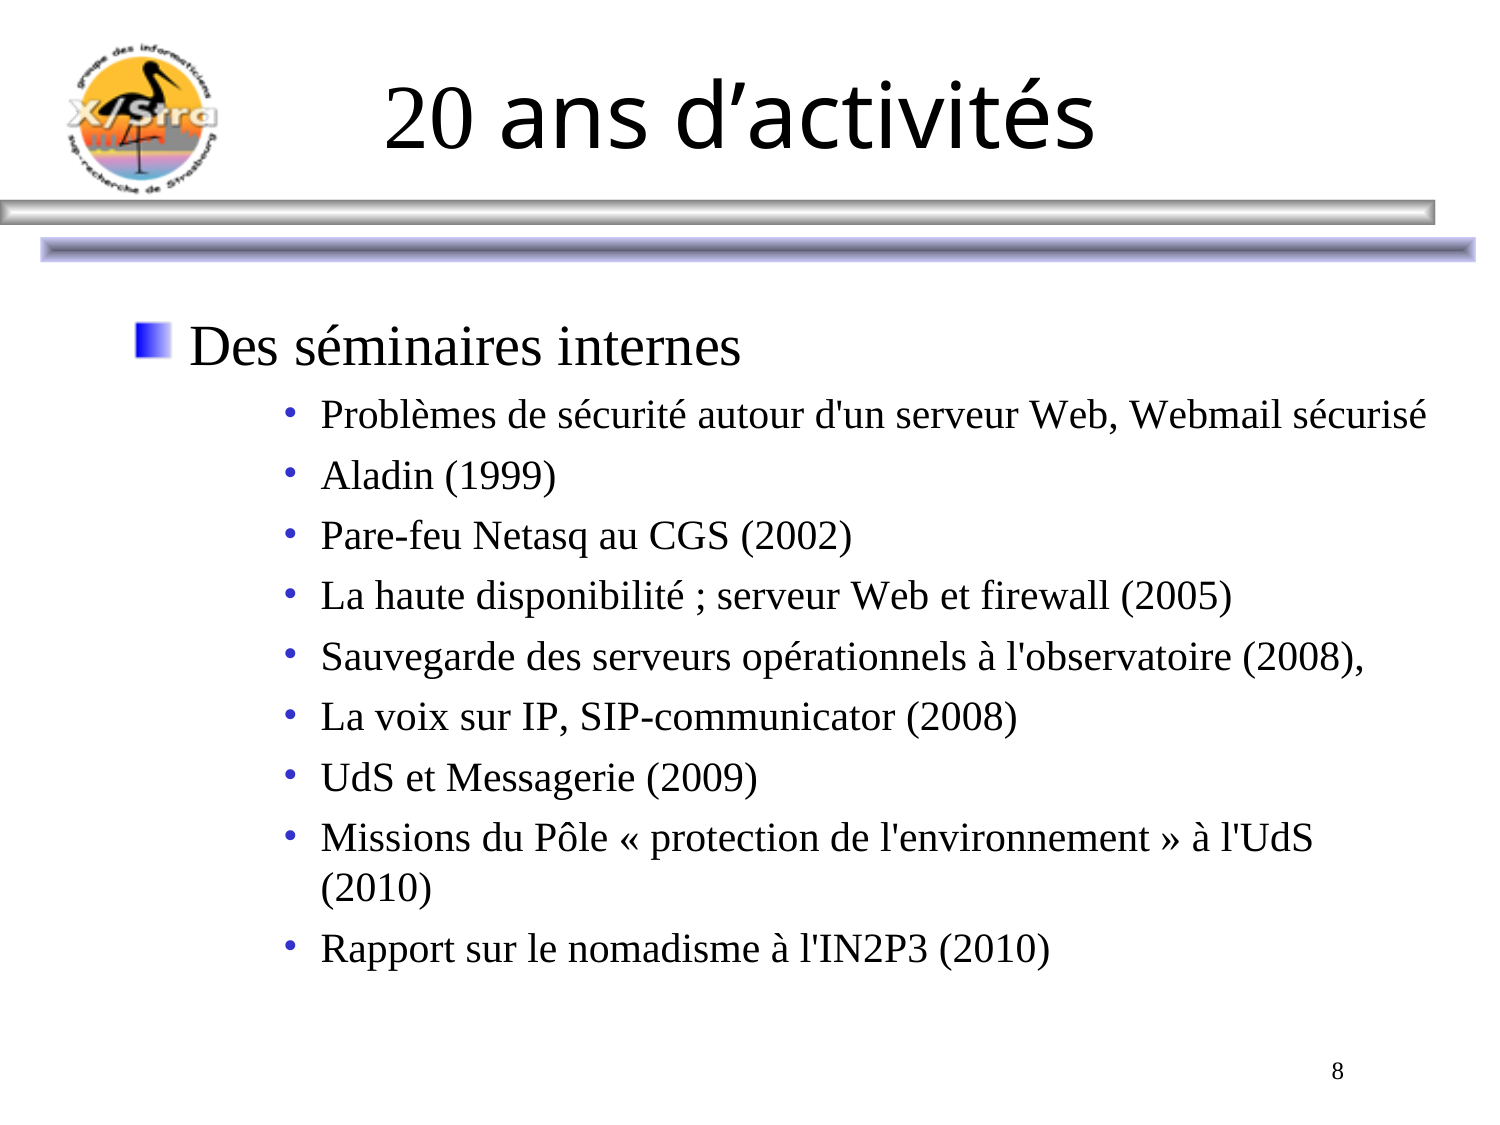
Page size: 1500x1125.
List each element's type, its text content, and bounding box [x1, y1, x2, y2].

title 20 ans d’activités [50, 0, 1431, 175]
picture [53, 175, 231, 208]
list Des séminaires internes Problèmes de sécurité autour d'un serveur Web, Webmail sécurisé Aladin (1999) Pare-feu Netasq au CGS (2002) La haute disponibilité ; serveur Web et firewall (2005) Sauvegarde des serveurs opérationnels à l'observatoire (2008), La voix sur IP, SIP-communicator (2008) UdS et Messagerie (2009) Missions du Pôle « protection de l'environnement » à l'UdS (2010) Rapport sur le nomadisme à l'IN2P3 (2010) [118, 299, 1452, 975]
